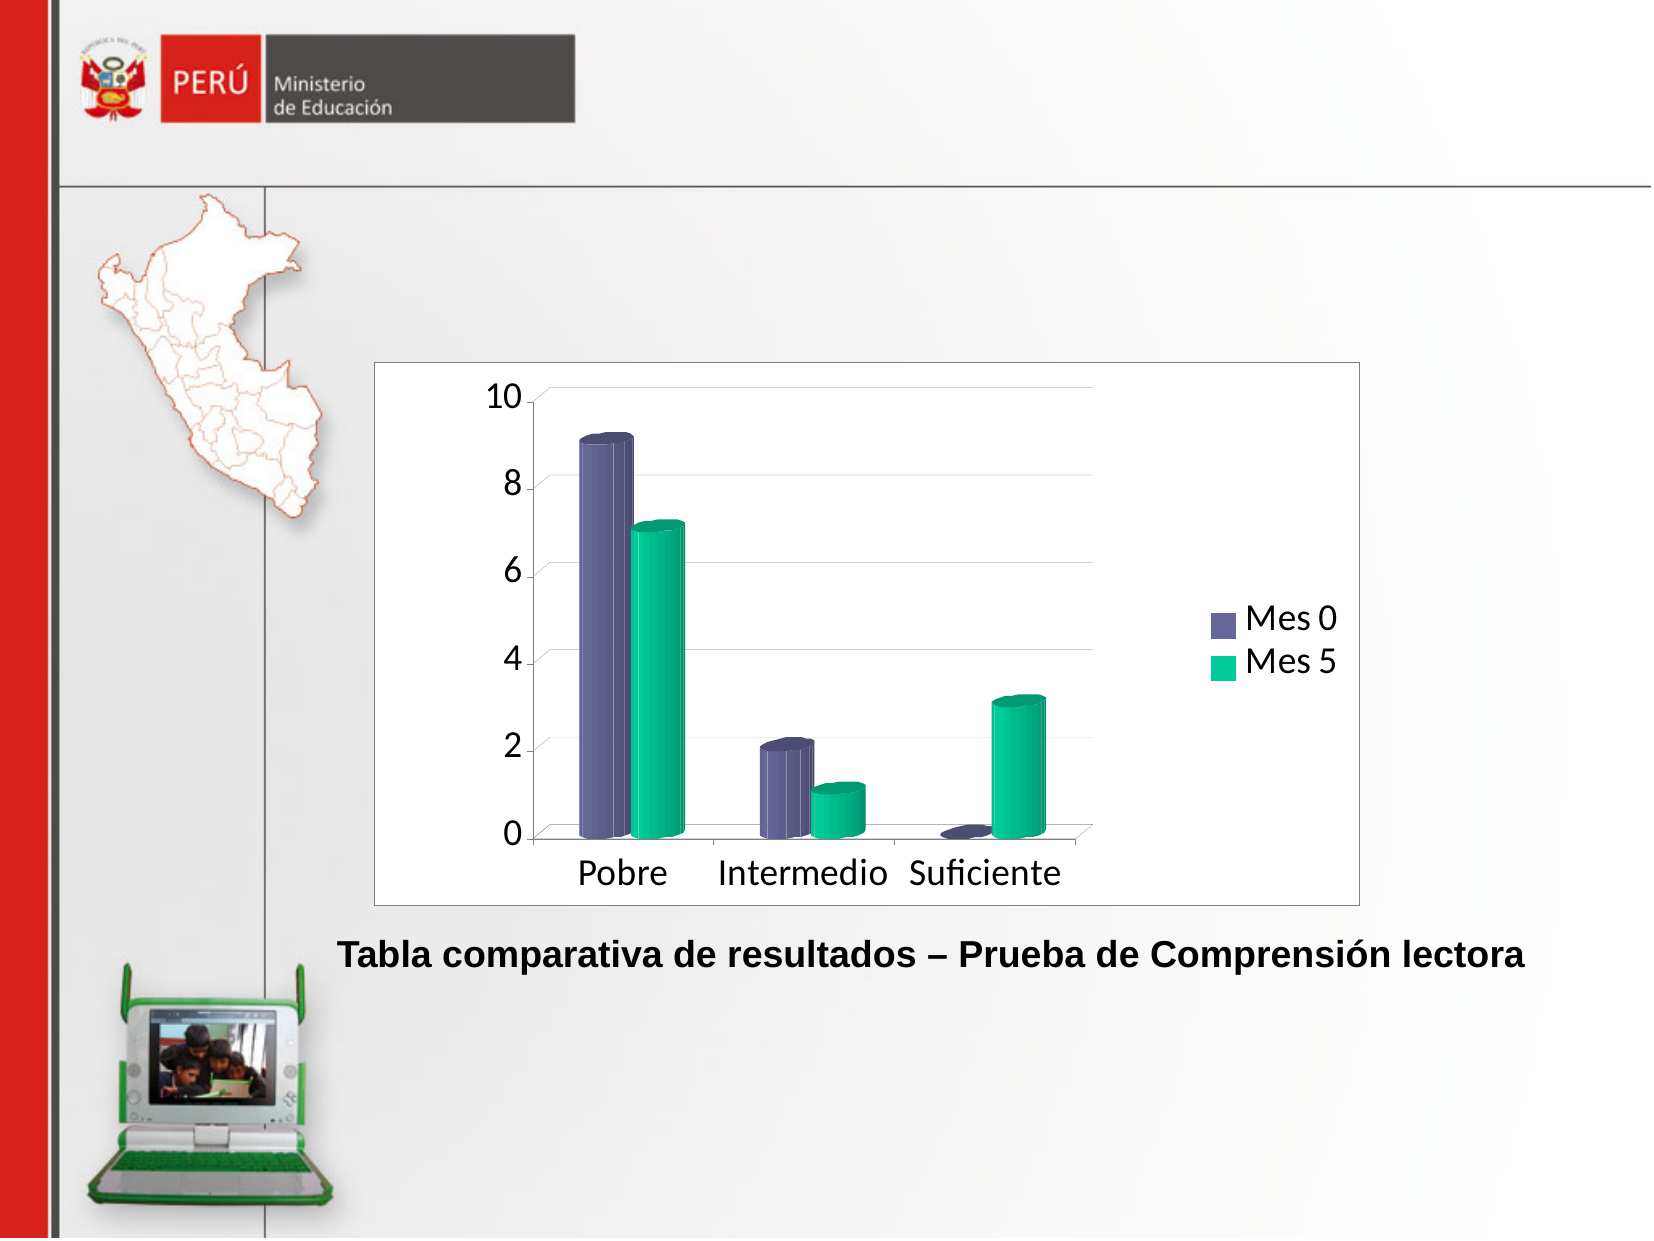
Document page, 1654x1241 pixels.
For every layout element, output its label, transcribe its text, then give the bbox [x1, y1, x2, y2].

text_box Tabla comparativa de resultados – Prueba de Comprensión lectora [287, 907, 1576, 1002]
chart [366, 354, 1368, 907]
picture [0, 0, 1651, 1238]
